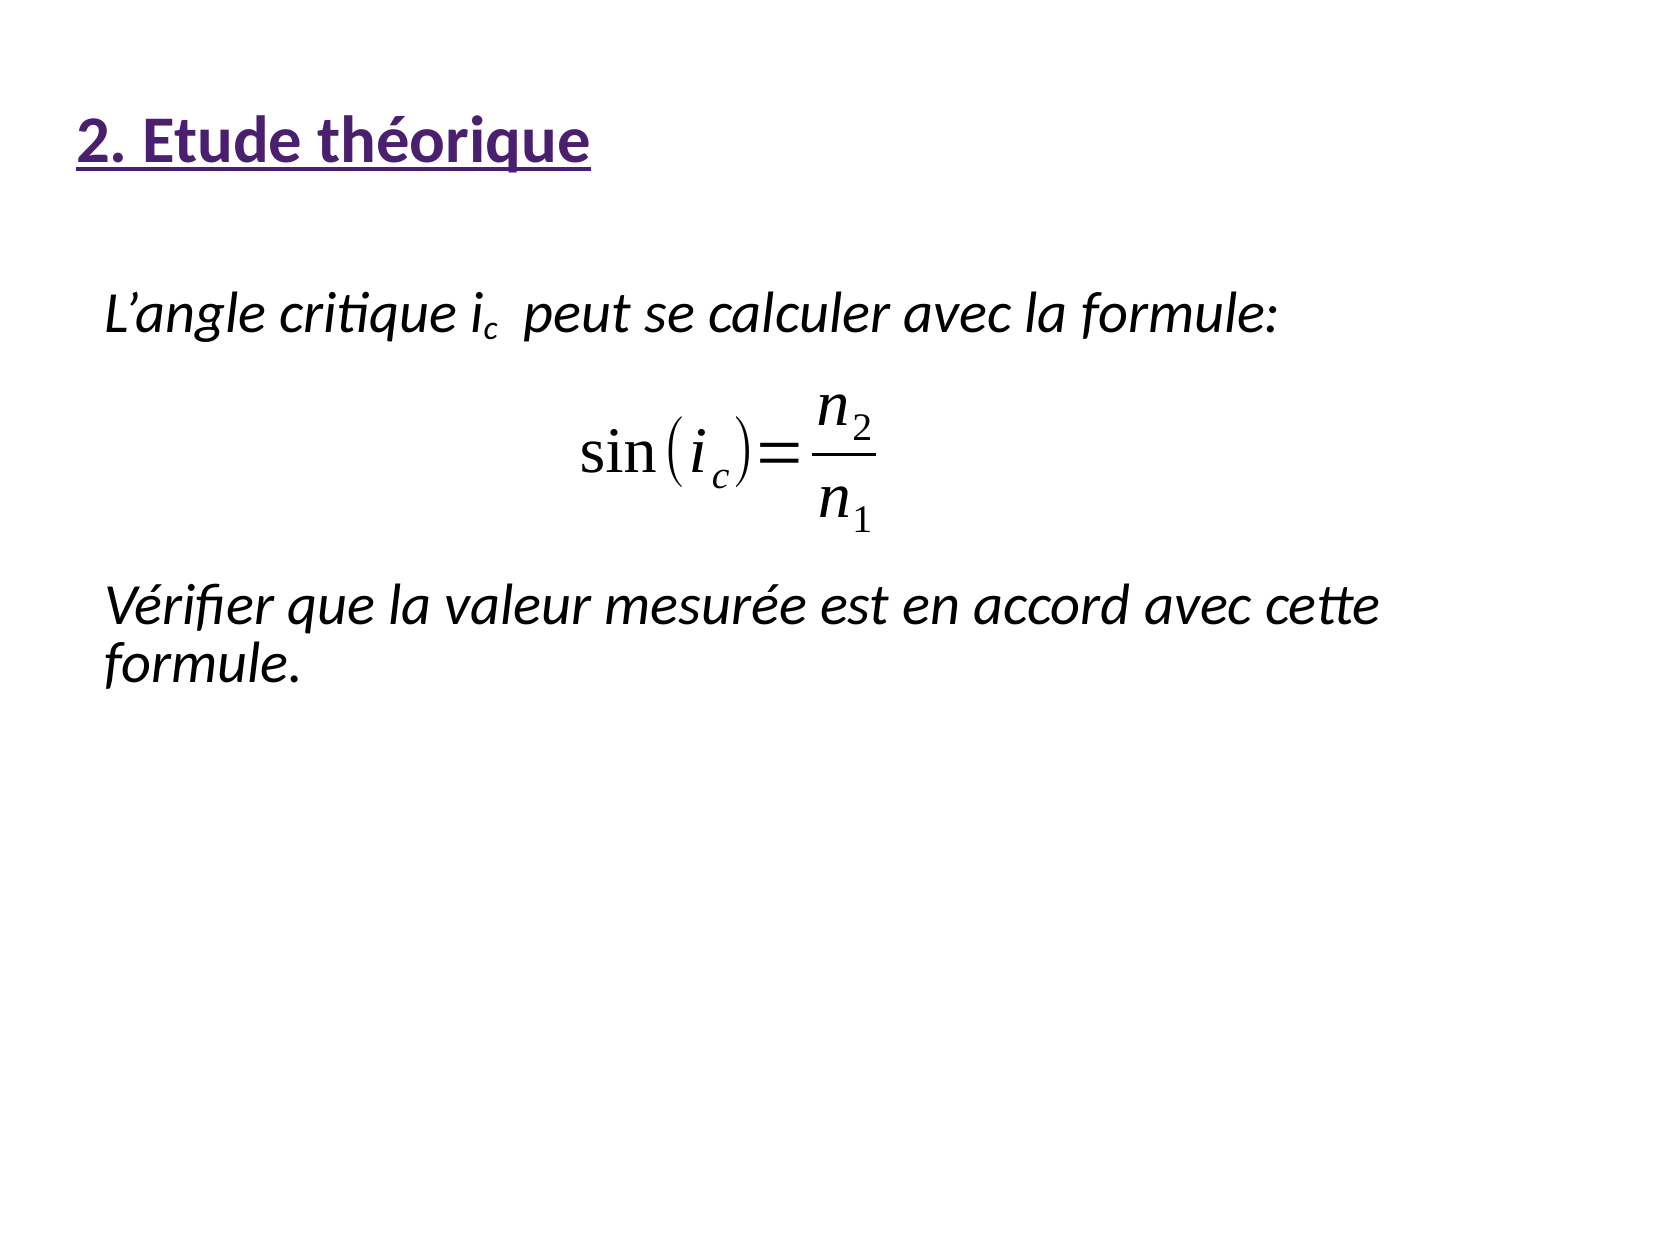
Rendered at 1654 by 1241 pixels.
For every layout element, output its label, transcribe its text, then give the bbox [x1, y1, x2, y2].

text_box 2. Etude théorique [61, 104, 1524, 202]
text_box L’angle critique ic peut se calculer avec la formule: Vérifier que la valeur mesurée est en accord avec cette formule. [89, 281, 1503, 867]
chart [573, 367, 885, 542]
